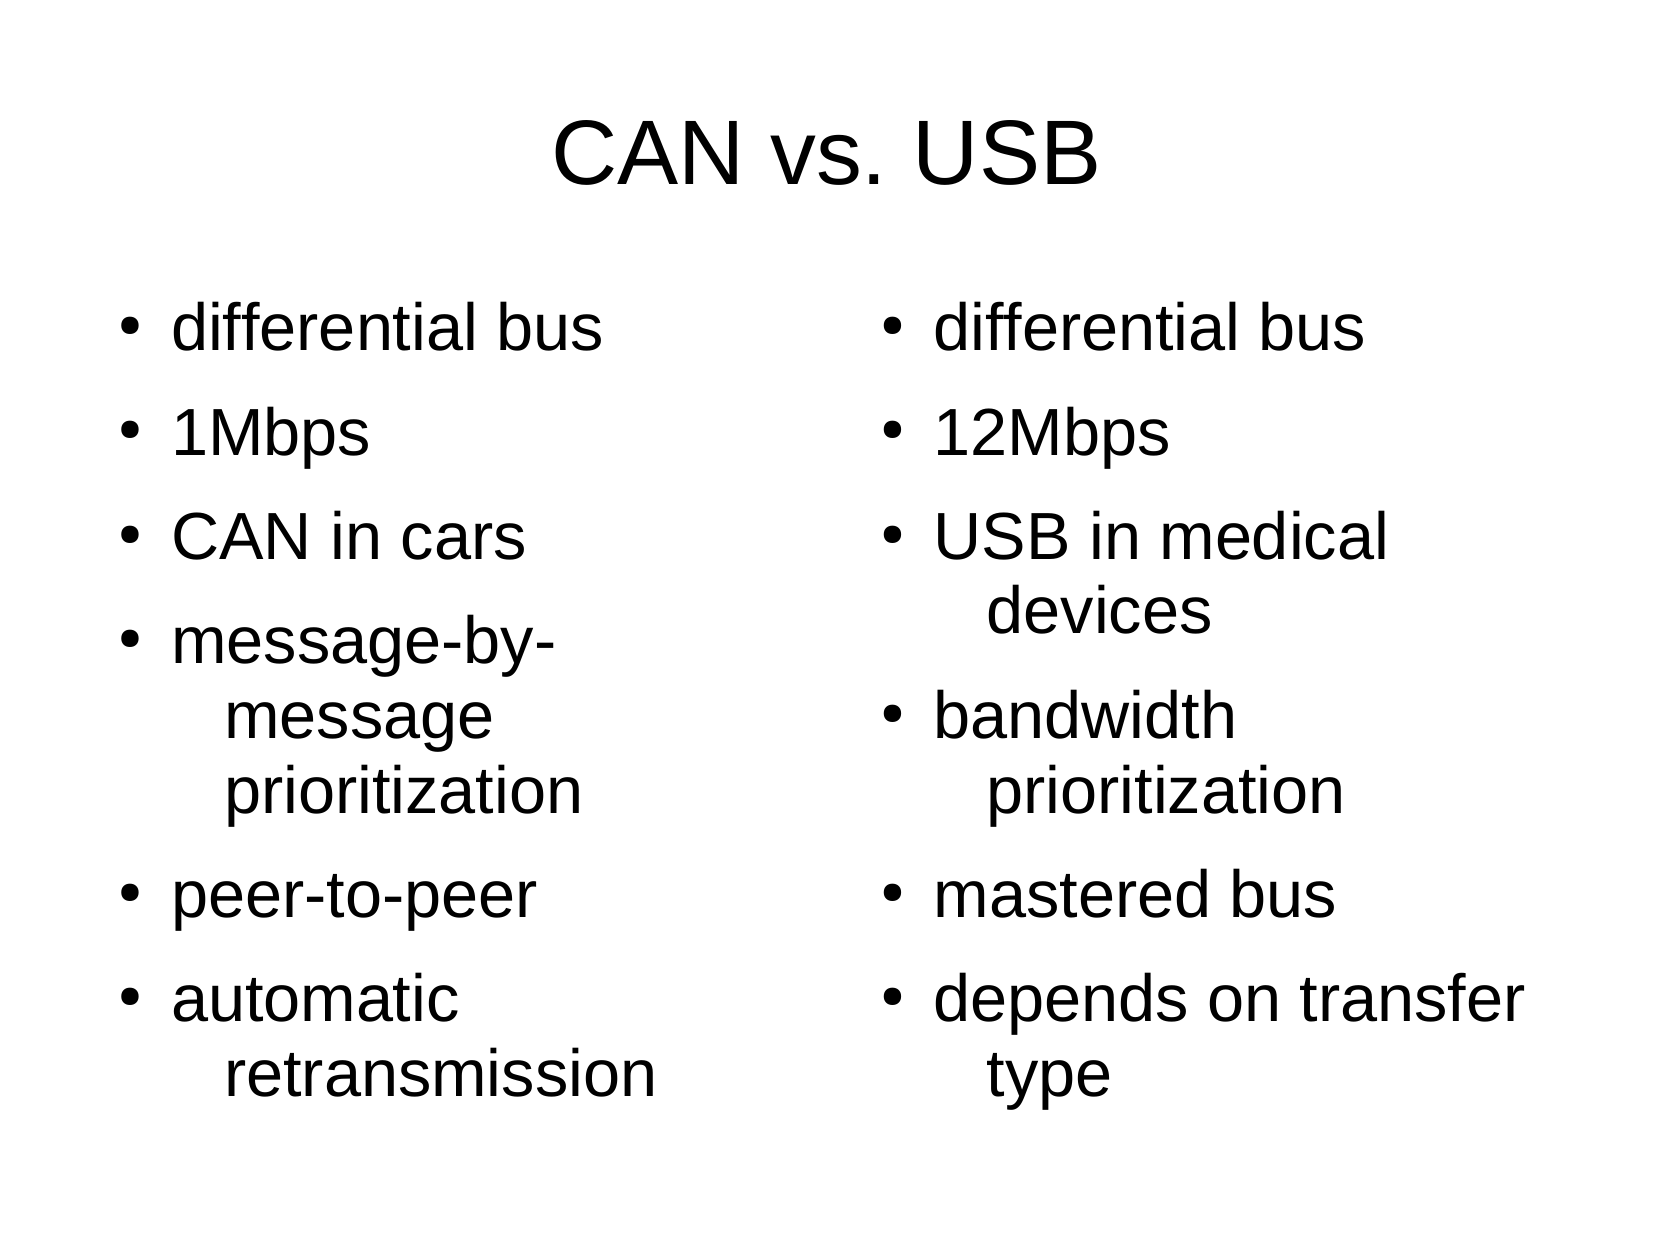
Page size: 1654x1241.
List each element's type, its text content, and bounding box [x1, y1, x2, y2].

title CAN vs. USB [82, 49, 1571, 257]
list differential bus 12Mbps USB in medical devices bandwidth prioritization mastered bus depends on transfer type [845, 290, 1572, 1094]
list differential bus 1Mbps CAN in cars message-by-message prioritization peer-to-peer automatic retransmission [82, 290, 809, 1109]
